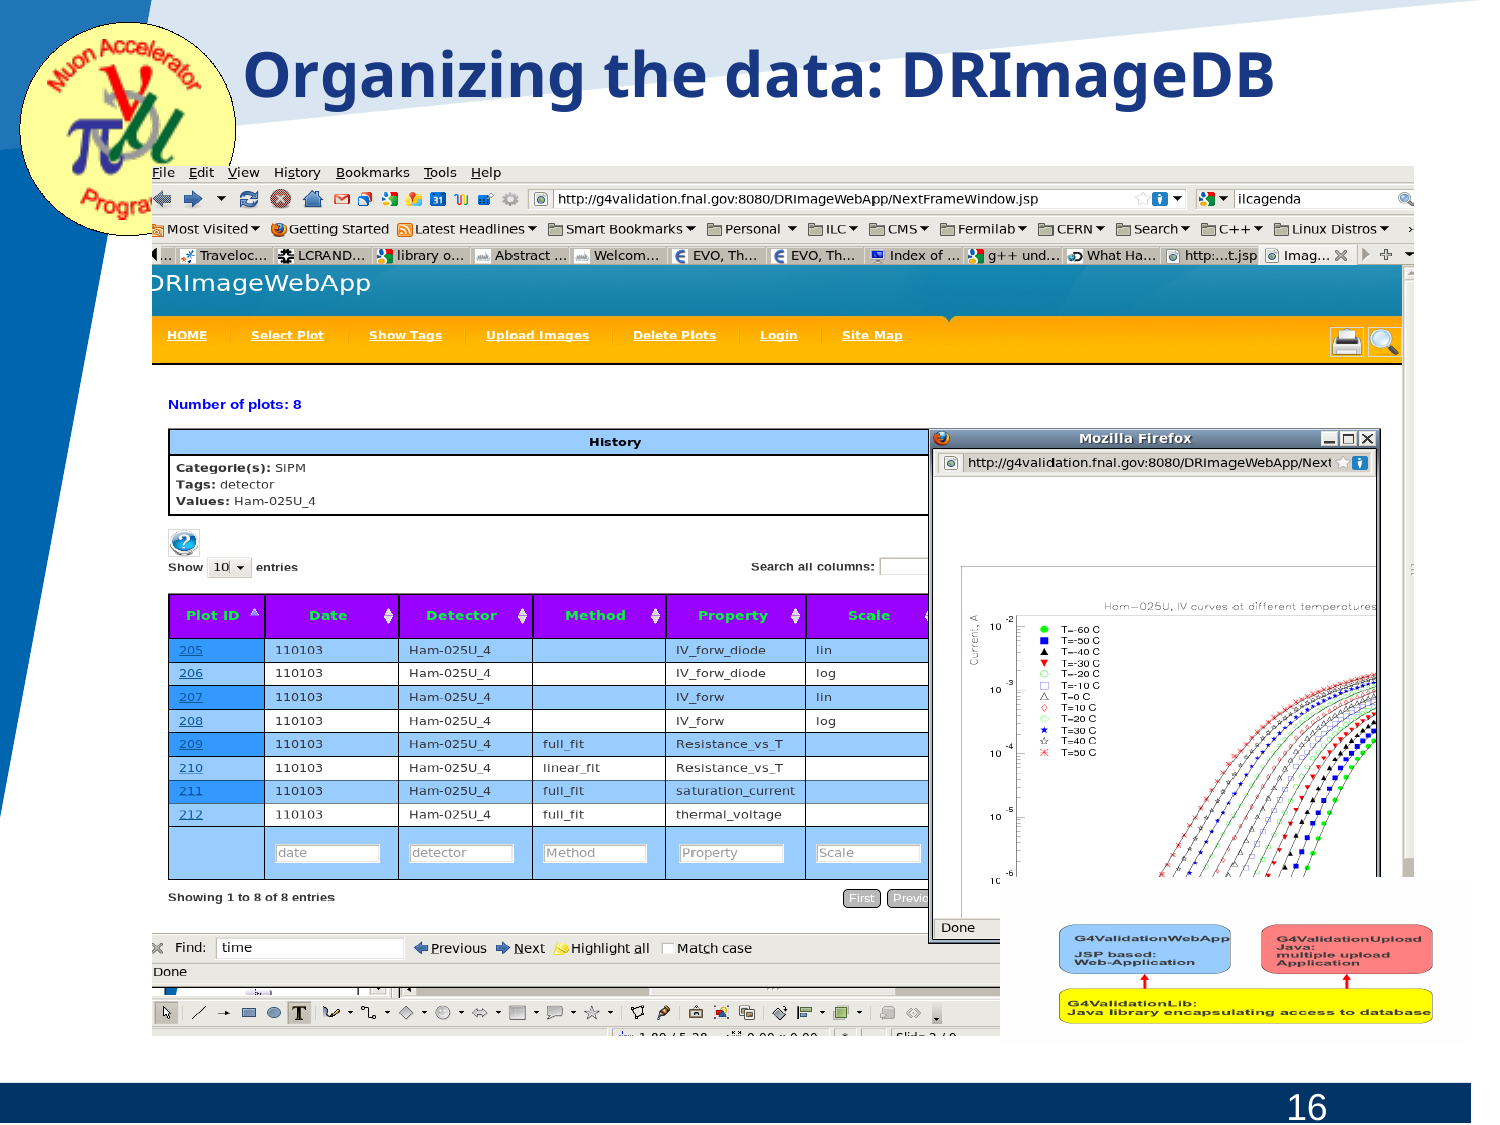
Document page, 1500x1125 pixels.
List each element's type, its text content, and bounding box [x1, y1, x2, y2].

title Organizing the data: DRImageDB [167, 0, 1335, 156]
picture [47, 39, 1468, 1045]
